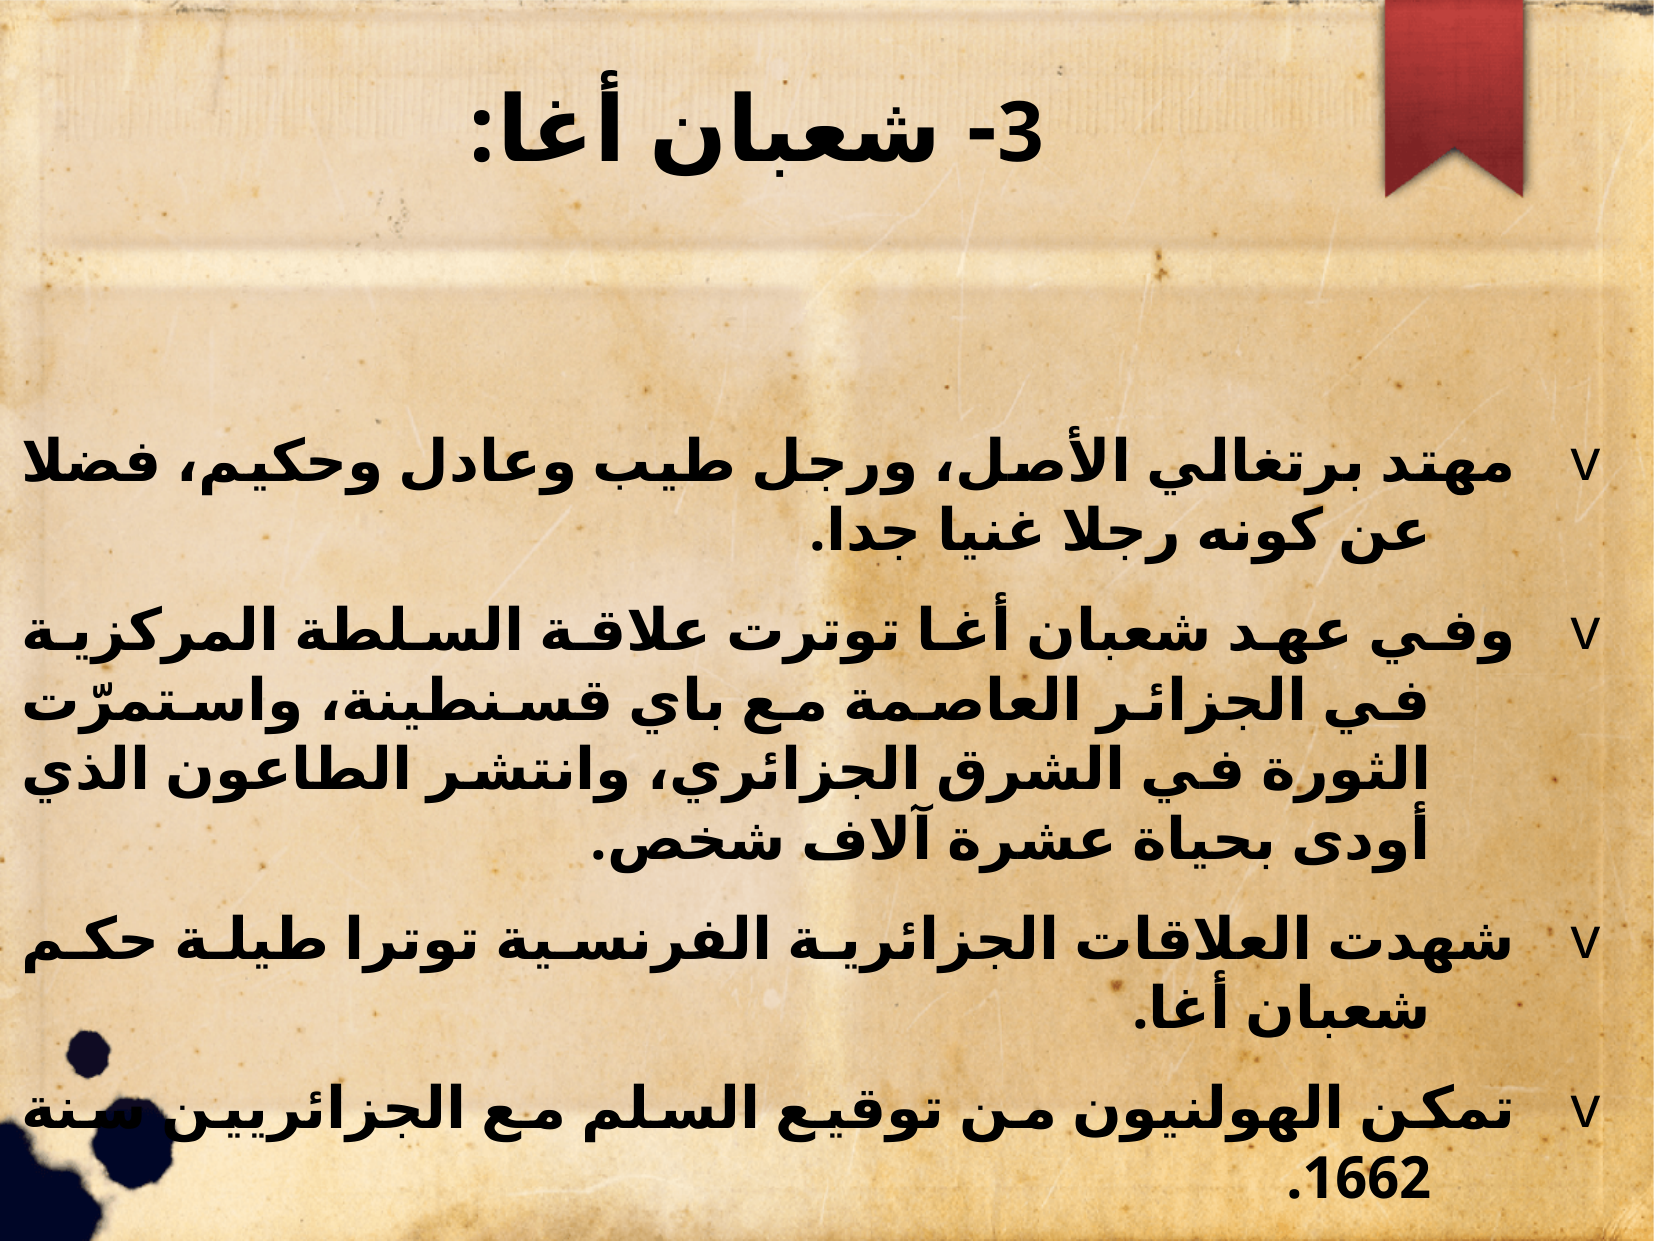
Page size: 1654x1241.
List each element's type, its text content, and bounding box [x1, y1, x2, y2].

list مهتد برتغالي الأصل، ورجل طيب وعادل وحكيم، فضلا عن كونه رجلا غنيا جدا. وفي عهد شعبان أغا توترت علاقة السلطة المركزية في الجزائر العاصمة مع باي قسنطينة، واستمرّت الثورة في الشرق الجزائري، وانتشر الطاعون الذي أودى بحياة عشرة آلاف شخص. شهدت العلاقات الجزائرية الفرنسية توترا طيلة حكم شعبان أغا. تمكن الهولنيون من توقيع السلم مع الجزائريين سنة 1662. [21, 422, 1600, 1241]
title 3- شعبان أغا: [123, 58, 1388, 176]
